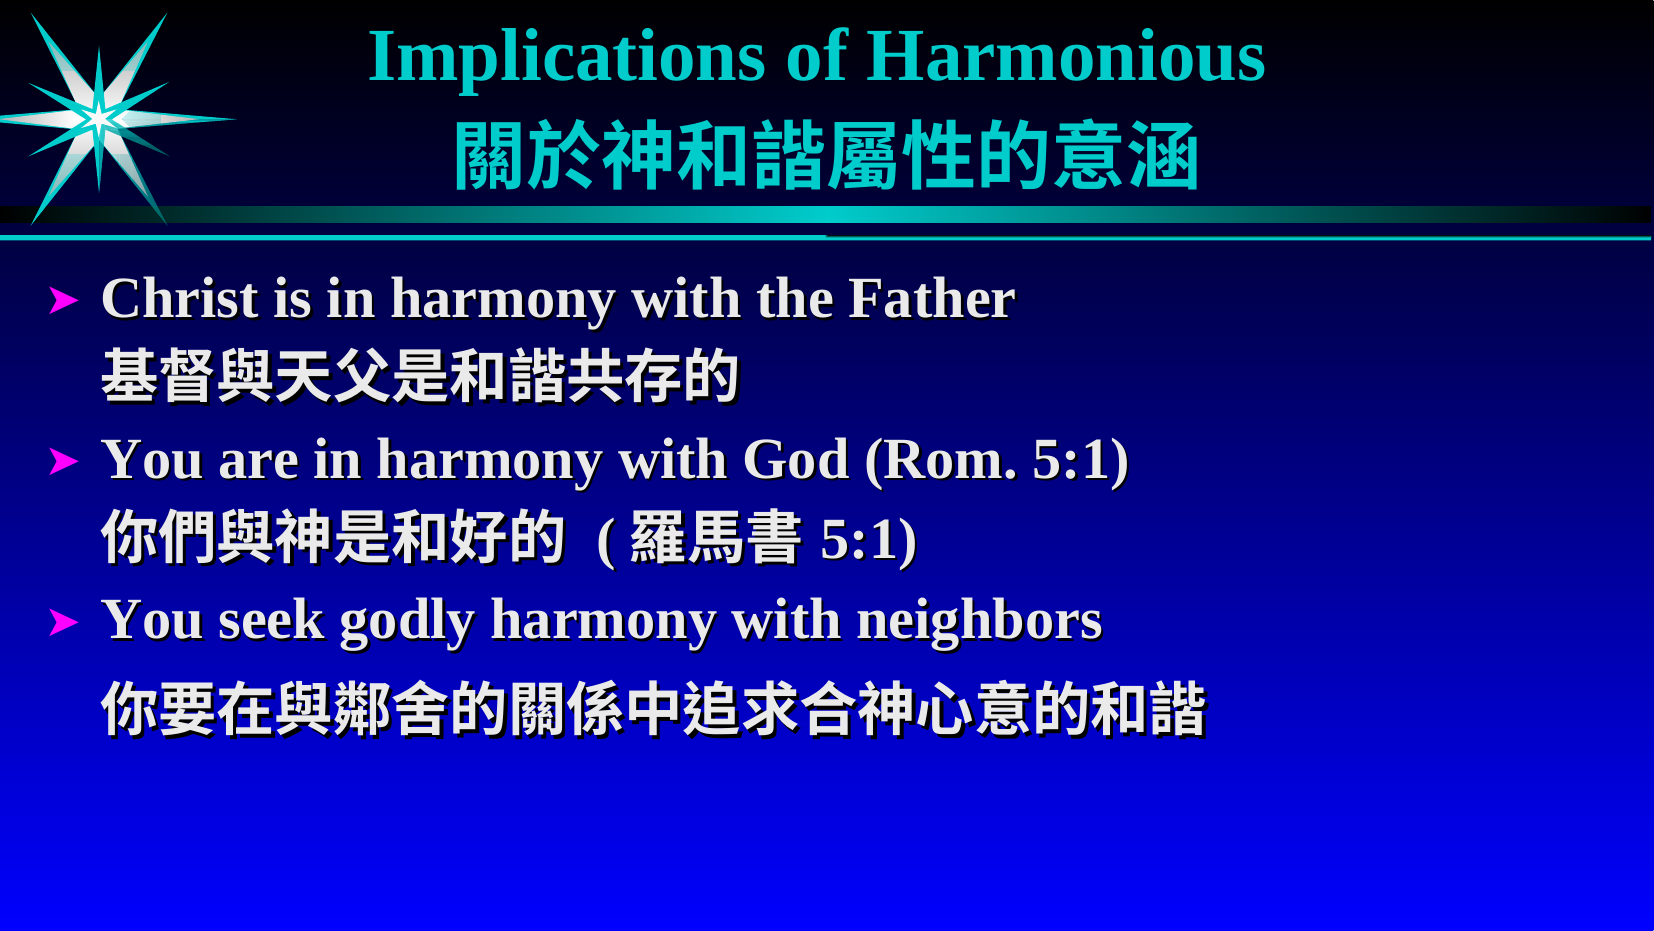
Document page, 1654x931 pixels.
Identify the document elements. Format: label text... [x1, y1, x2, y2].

title Implications of Harmonious 關於神和諧屬性的意涵 [124, 13, 1530, 205]
list Christ is in harmony with the Father 基督與天父是和諧共存的 You are in harmony with God (Rom. 5:1) 你們與神是和好的 (羅馬書5:1) You seek godly harmony with neighbors 你要在與鄰舍的關係中追求合神心意的和諧 [44, 265, 1610, 931]
